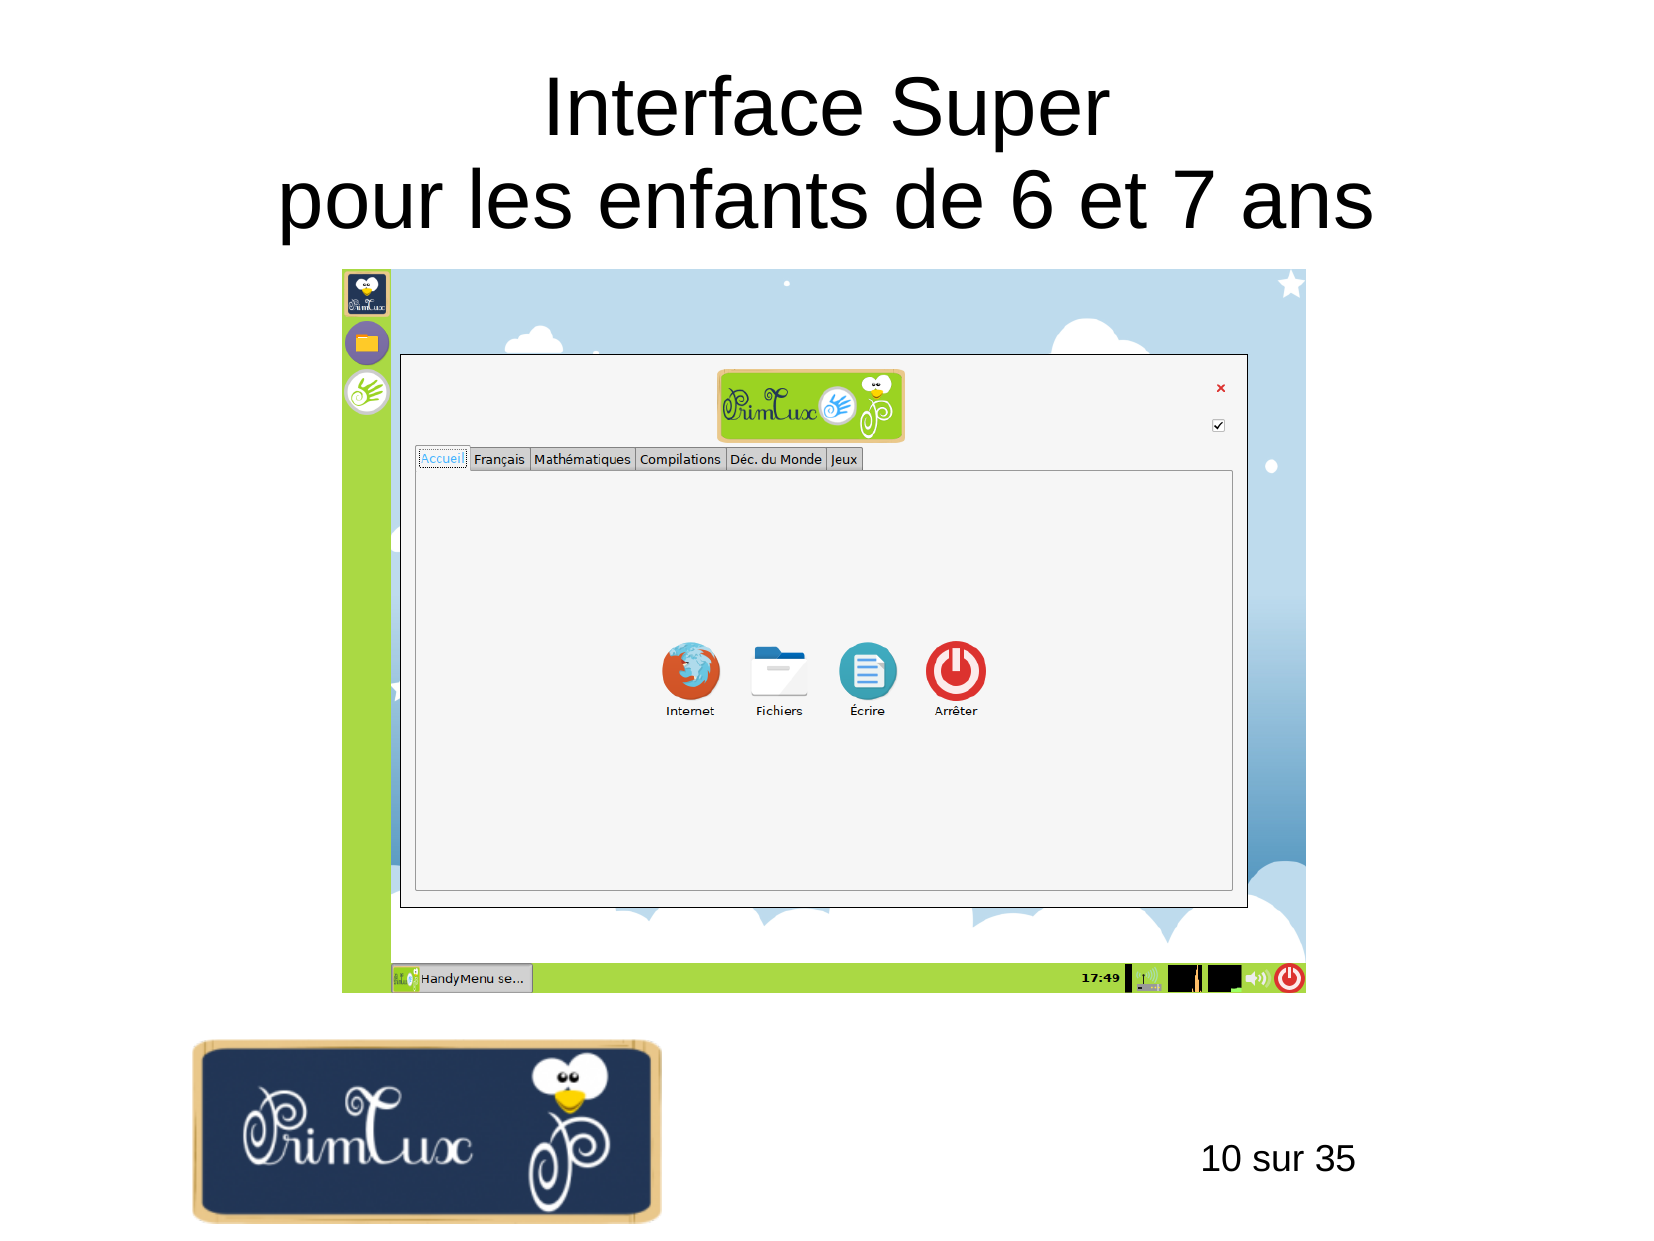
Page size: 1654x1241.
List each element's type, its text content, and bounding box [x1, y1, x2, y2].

picture [192, 1039, 662, 1224]
title Interface Super pour les enfants de 6 et 7 ans [82, 49, 1571, 257]
picture [342, 269, 1306, 993]
